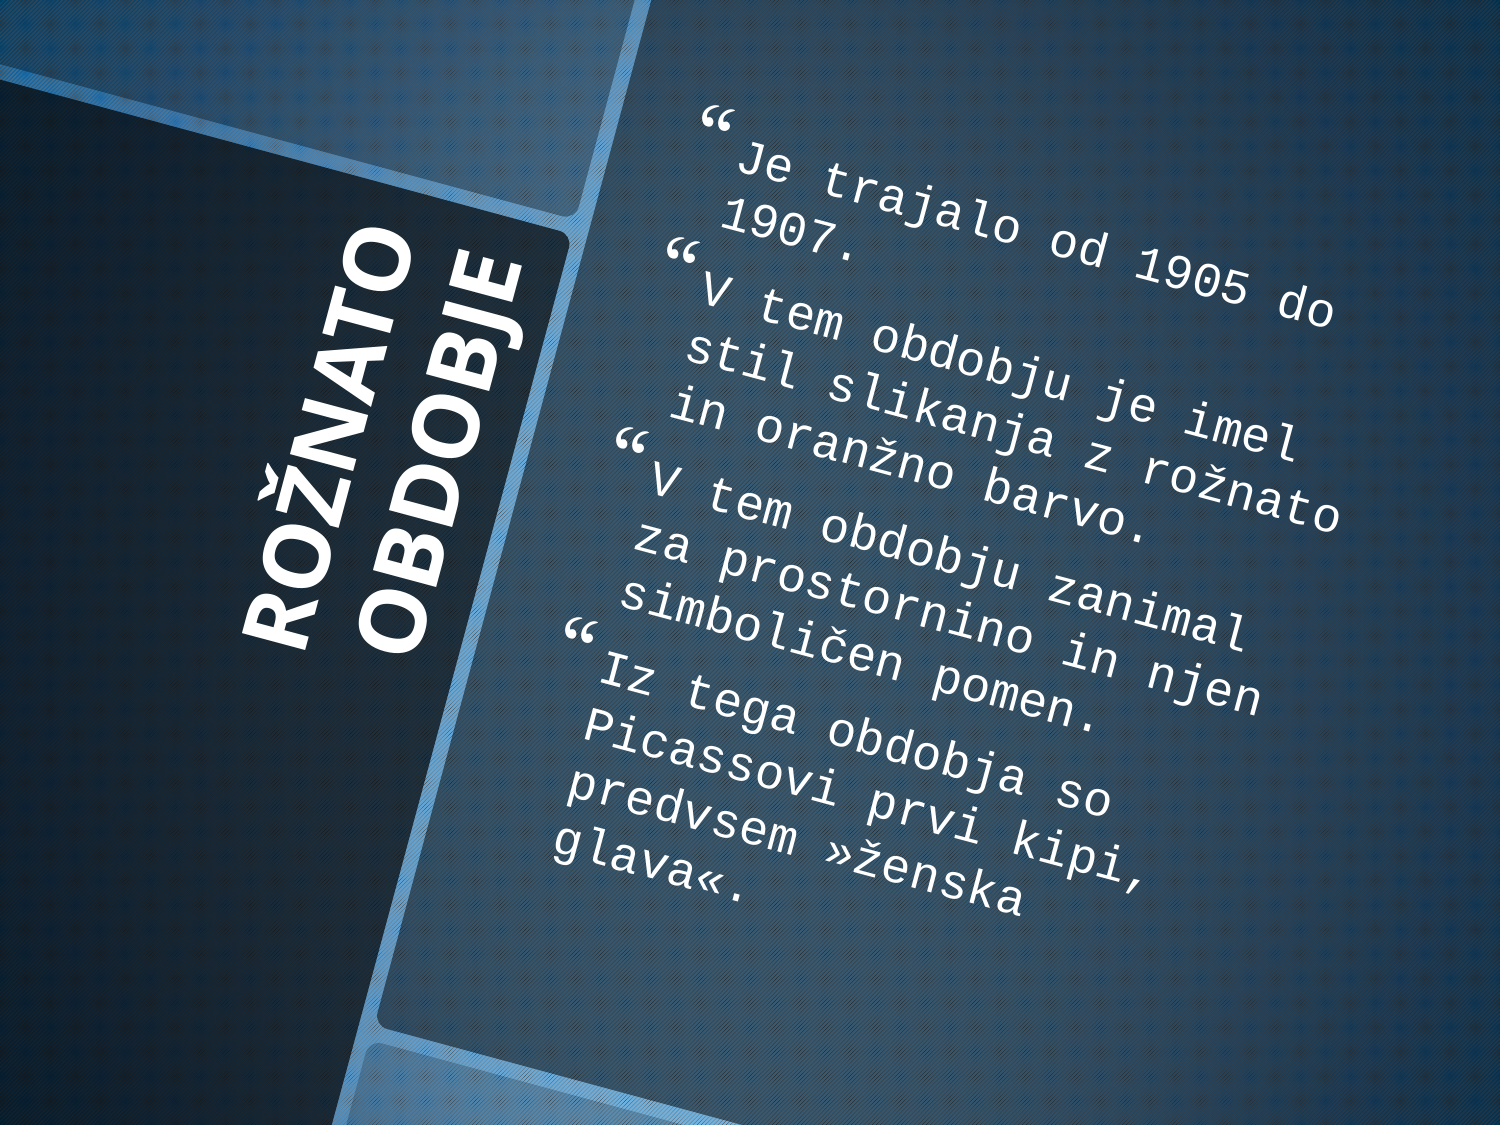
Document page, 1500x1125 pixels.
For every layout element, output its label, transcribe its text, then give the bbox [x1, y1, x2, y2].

list Je trajalo od 1905 do 1907. V tem obdobju je imel stil slikanja z rožnato in oranžno barvo. V tem obdobju zanimal za prostornino in njen simboličen pomen. Iz tega obdobja so Picassovi prvi kipi, predvsem »ženska glava«. [476, 72, 1430, 1075]
title ROŽNATO OBDOBJE [69, 181, 554, 1056]
